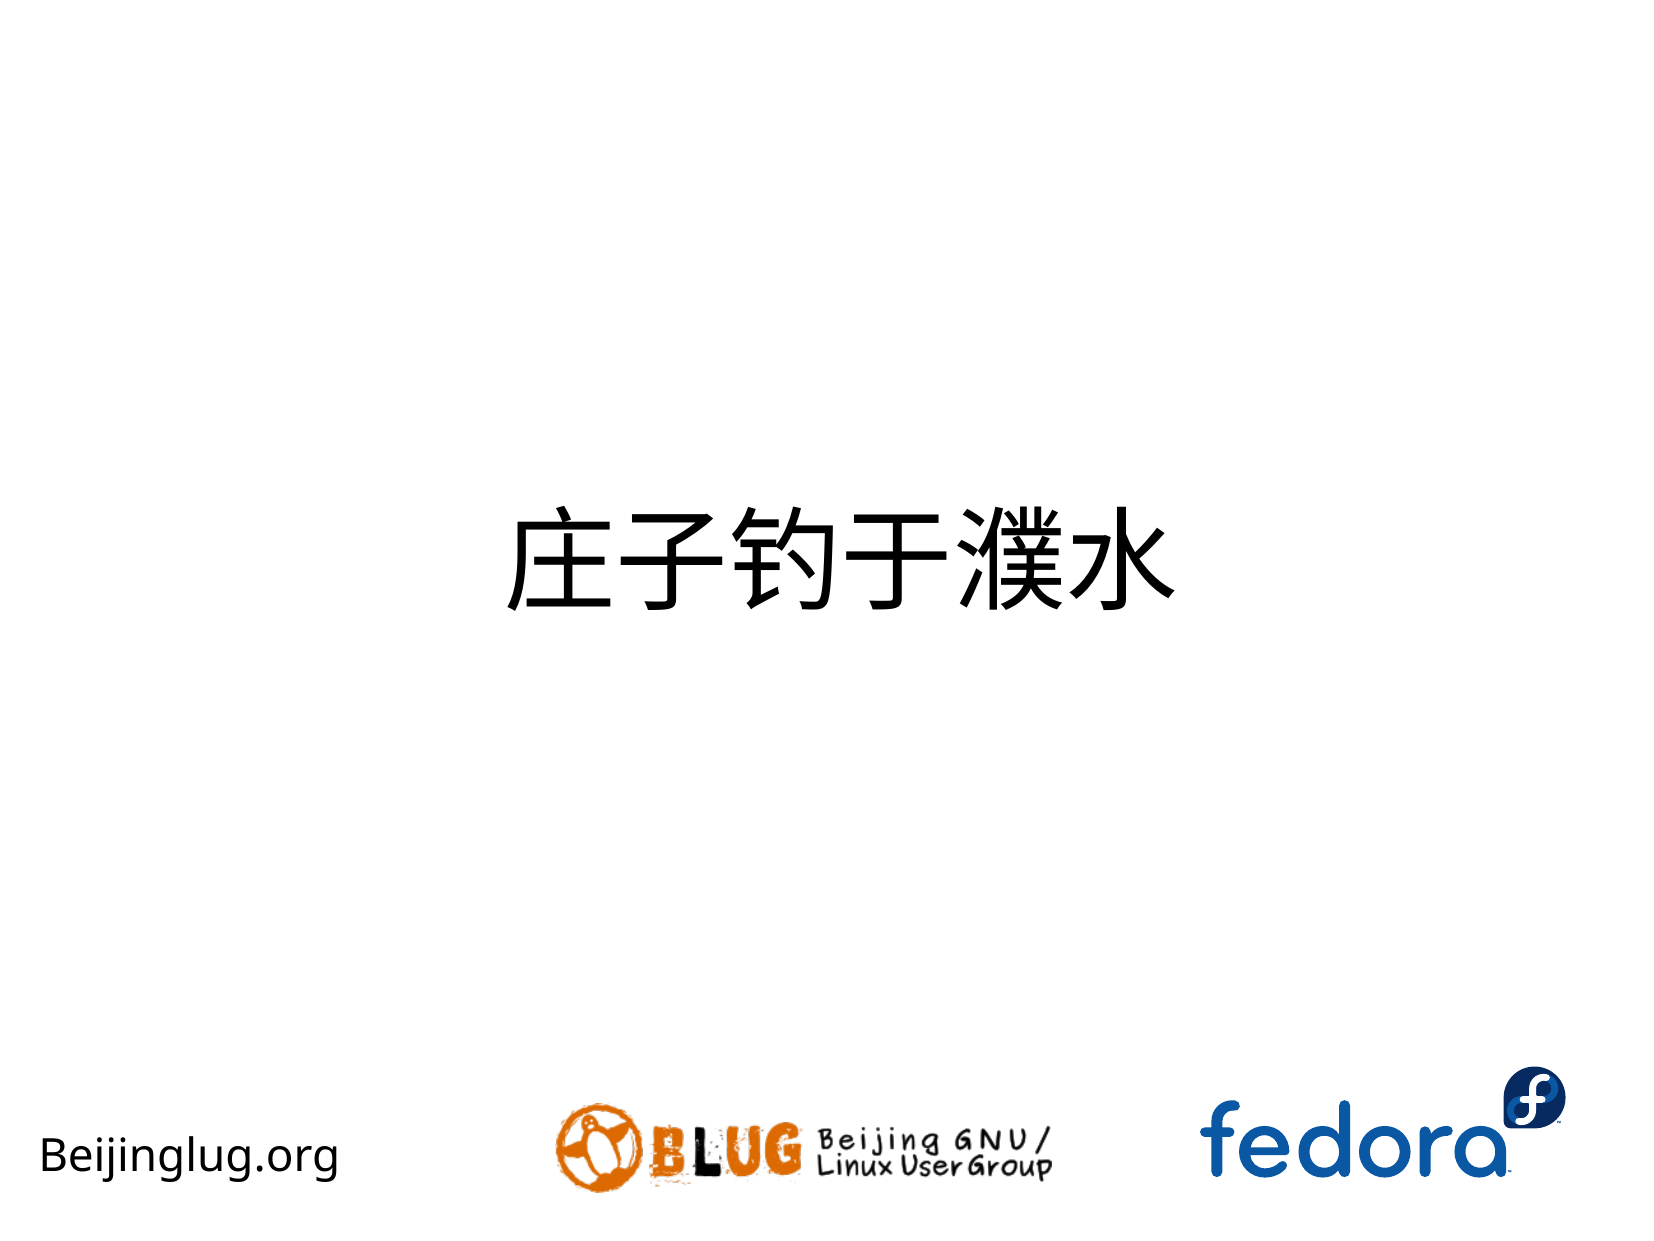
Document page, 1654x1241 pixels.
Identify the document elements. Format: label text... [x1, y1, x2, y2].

text_box 庄子钓于濮水 [488, 463, 1193, 645]
picture [555, 1103, 1052, 1193]
